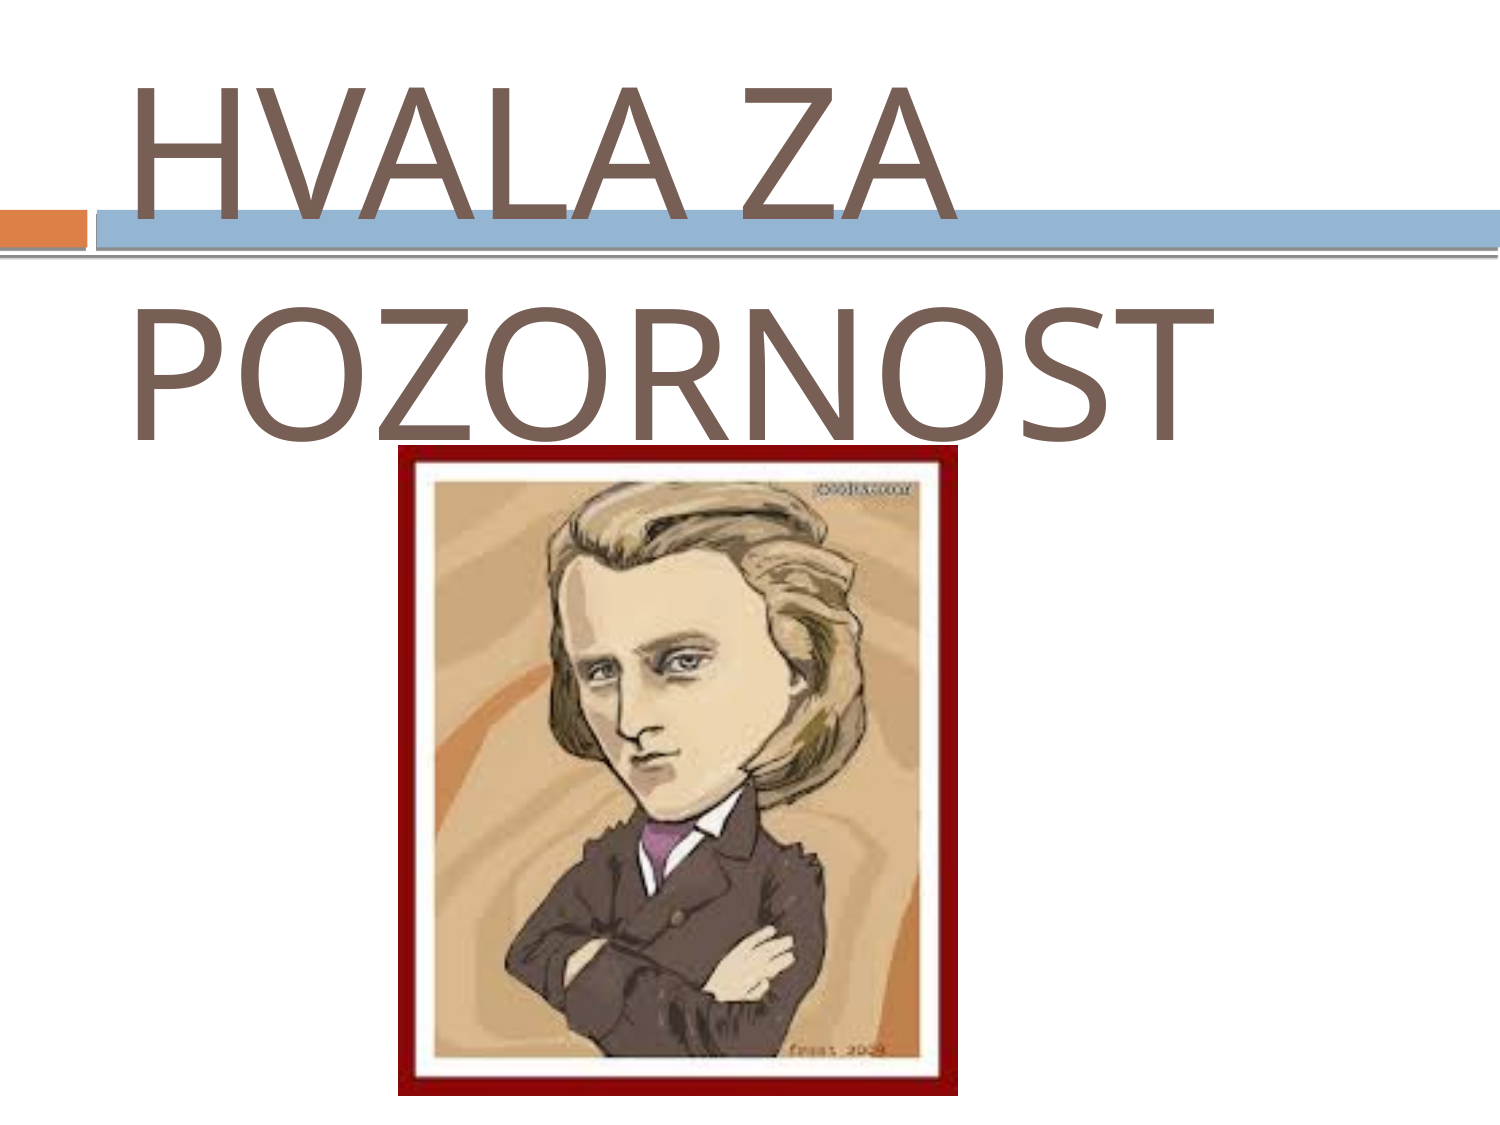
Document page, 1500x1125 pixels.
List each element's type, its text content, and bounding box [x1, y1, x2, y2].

title HVALA ZA POZORNOST [105, 0, 1438, 514]
picture [398, 445, 958, 1096]
